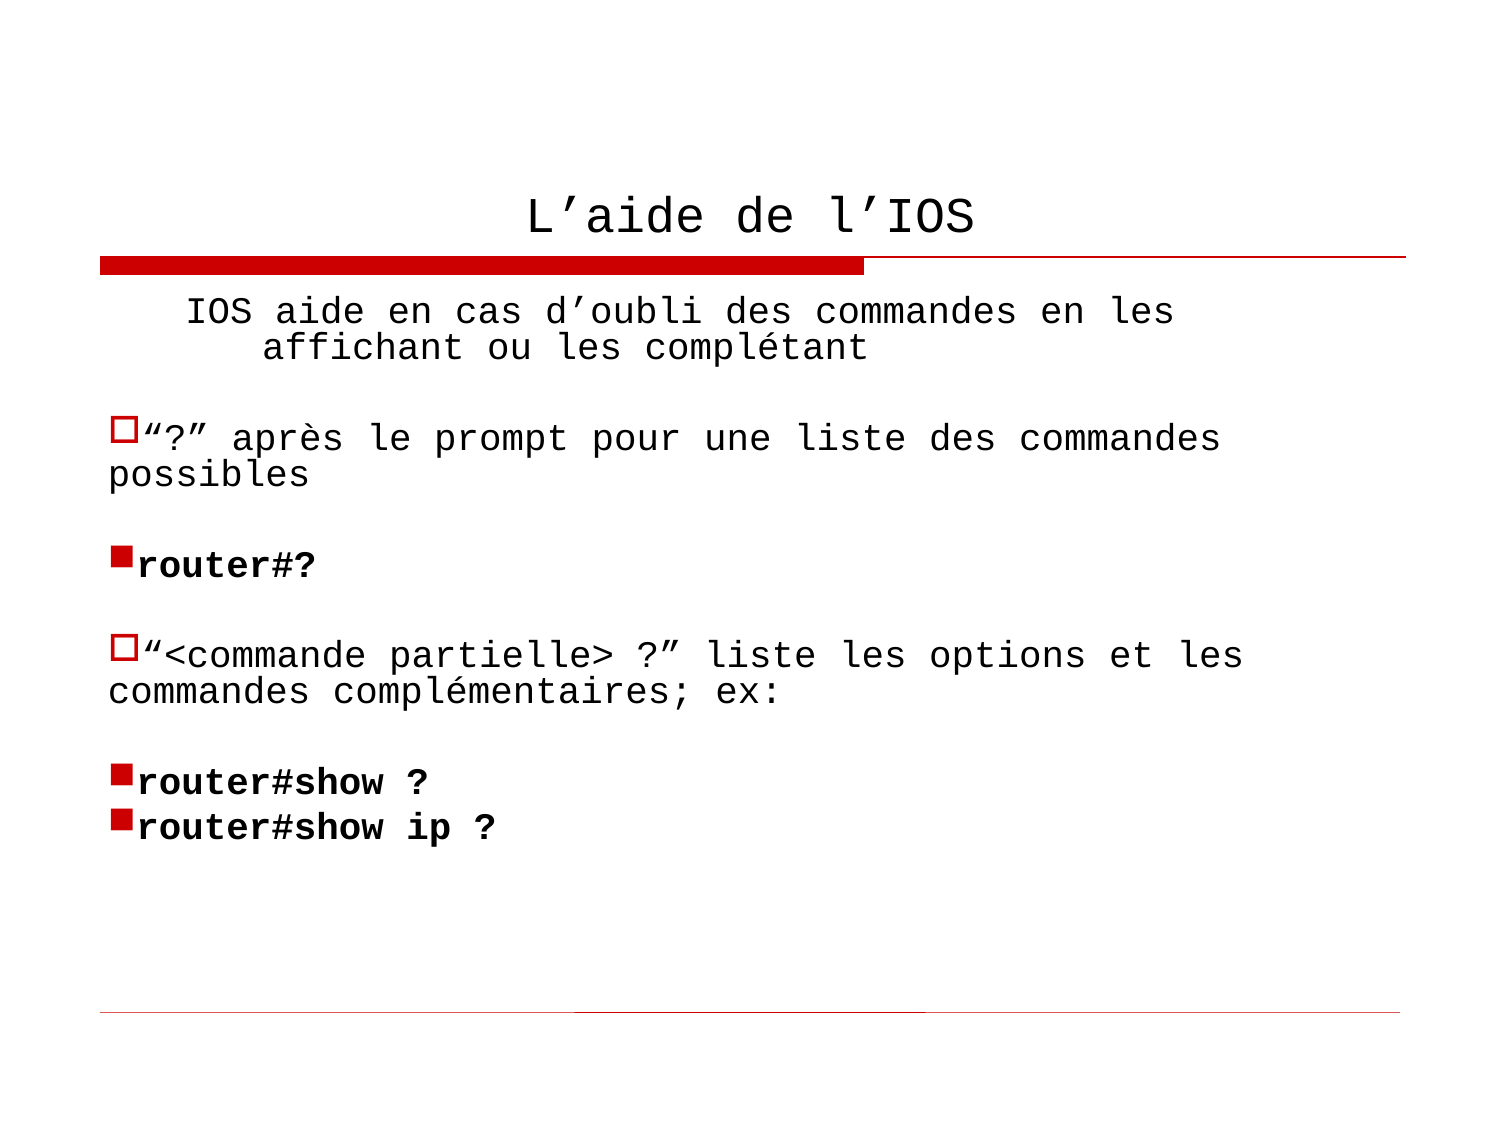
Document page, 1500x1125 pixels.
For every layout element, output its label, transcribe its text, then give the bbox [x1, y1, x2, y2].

list IOS aide en cas d’oubli des commandes en les affichant ou les complétant “?” après le prompt pour une liste des commandes possibles router#? “<commande partielle> ?” liste les options et les commandes complémentaires; ex: router#show ? router#show ip ? [92, 287, 1406, 988]
title L’aide de l’IOS [94, 50, 1407, 250]
